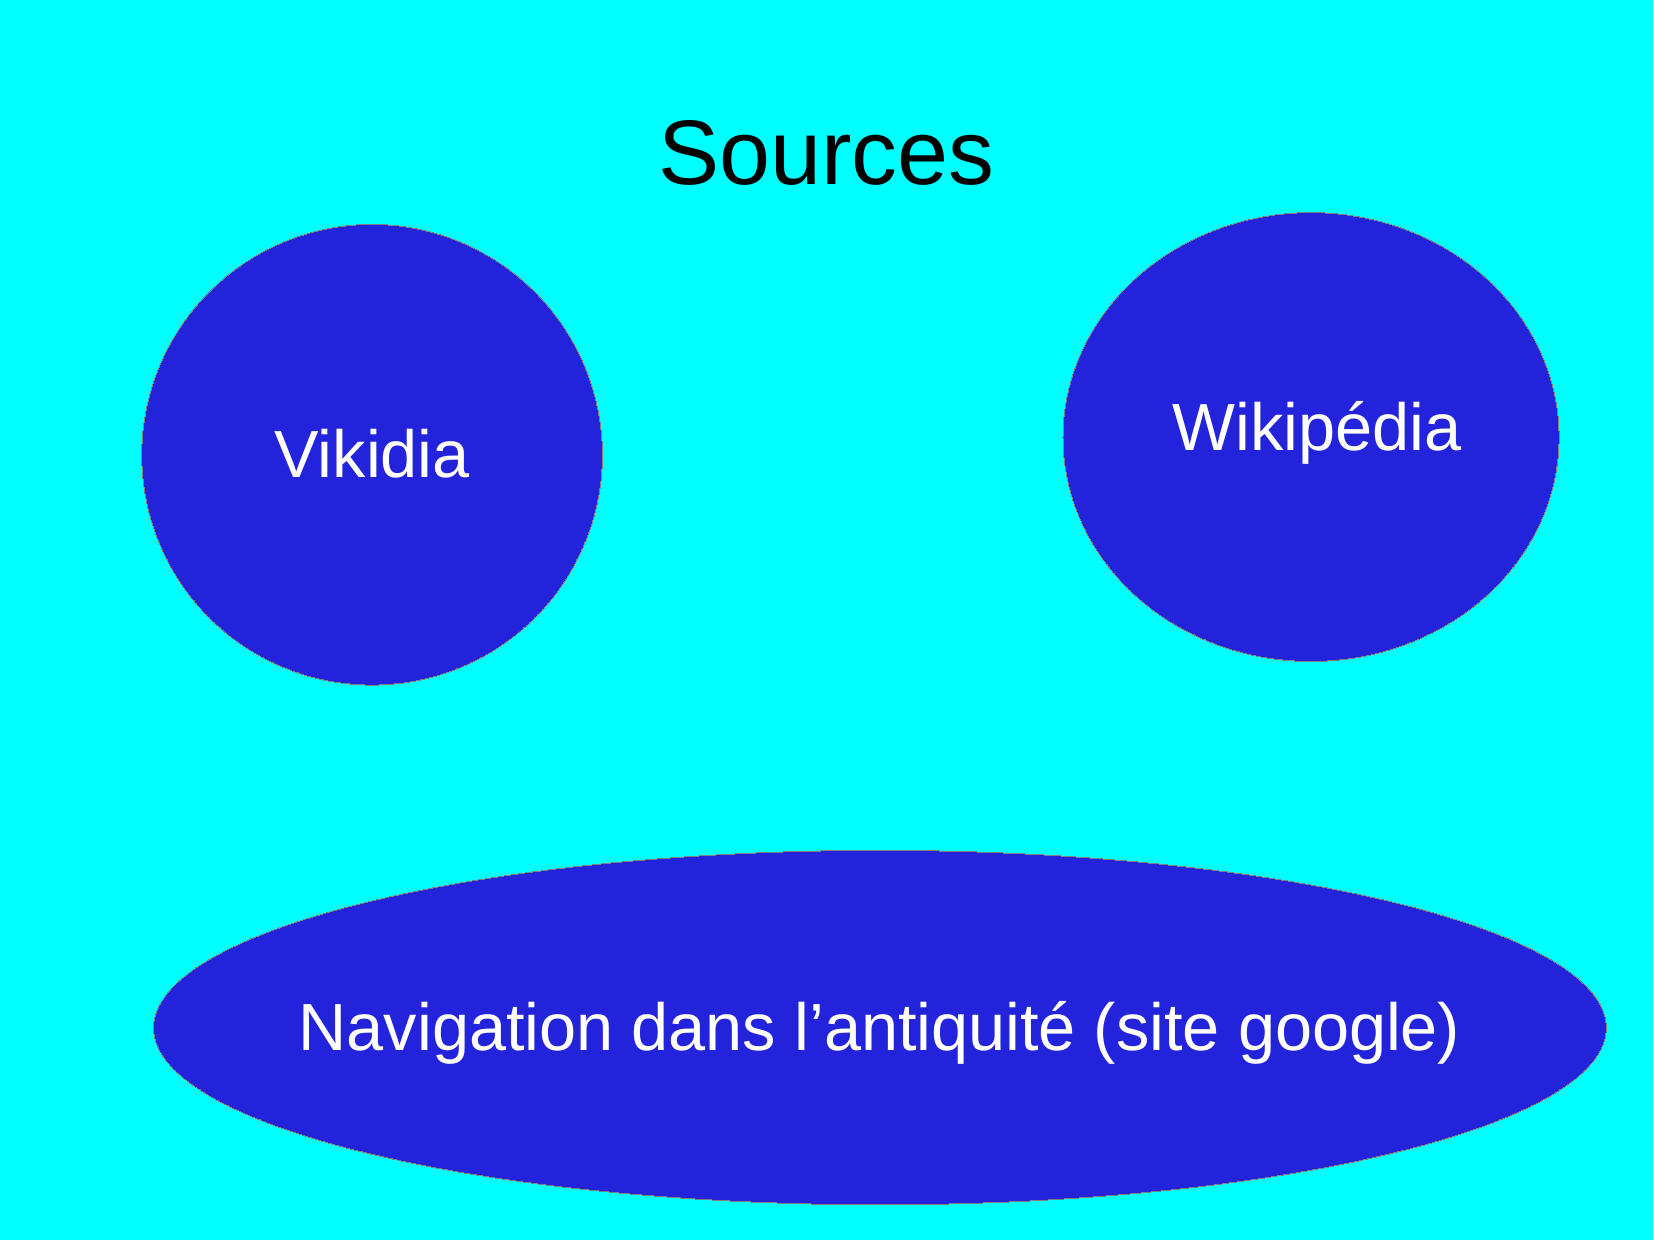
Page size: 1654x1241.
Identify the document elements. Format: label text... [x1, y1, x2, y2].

title Sources [82, 49, 1571, 257]
text_box Navigation dans l’antiquité (site google) [153, 850, 1607, 1205]
text_box [1062, 212, 1560, 662]
text_box Wikipédia [1157, 382, 1477, 473]
text_box Vikidia [141, 224, 603, 686]
